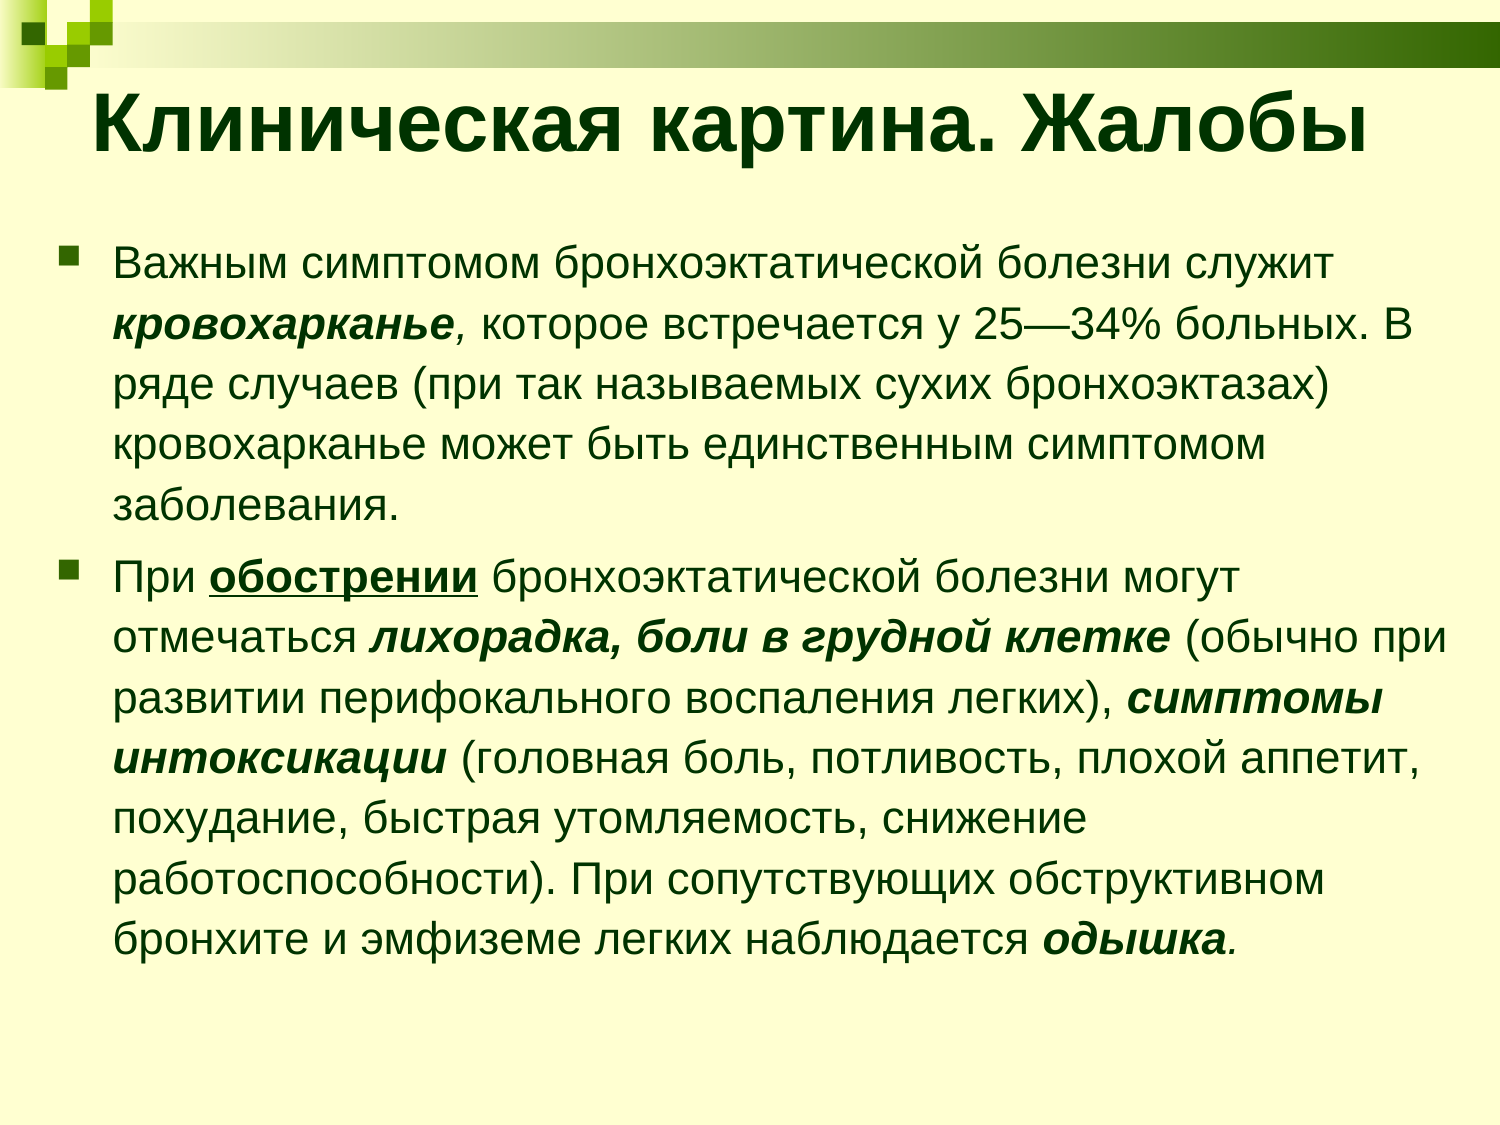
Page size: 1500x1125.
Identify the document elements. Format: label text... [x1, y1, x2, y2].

list Важным симптомом бронхоэктатической болезни служит кровохарканье, которое встречается у 25—34% больных. В ряде случаев (при так называемых сухих бронхоэктазах) кровохарканье может быть единственным симптомом заболевания. При обострении бронхоэктатической болезни могут отмечаться лихорадка, боли в грудной клетке (обычно при развитии перифокального воспаления легких), симптомы интоксикации (головная боль, потливость, плохой аппетит, похудание, быстрая утомляемость, снижение работоспособности). При сопутствующих обструктивном бронхите и эмфиземе легких наблюдается одышка. [41, 220, 1500, 1059]
title Клиническая картина. Жалобы [76, 42, 1402, 193]
